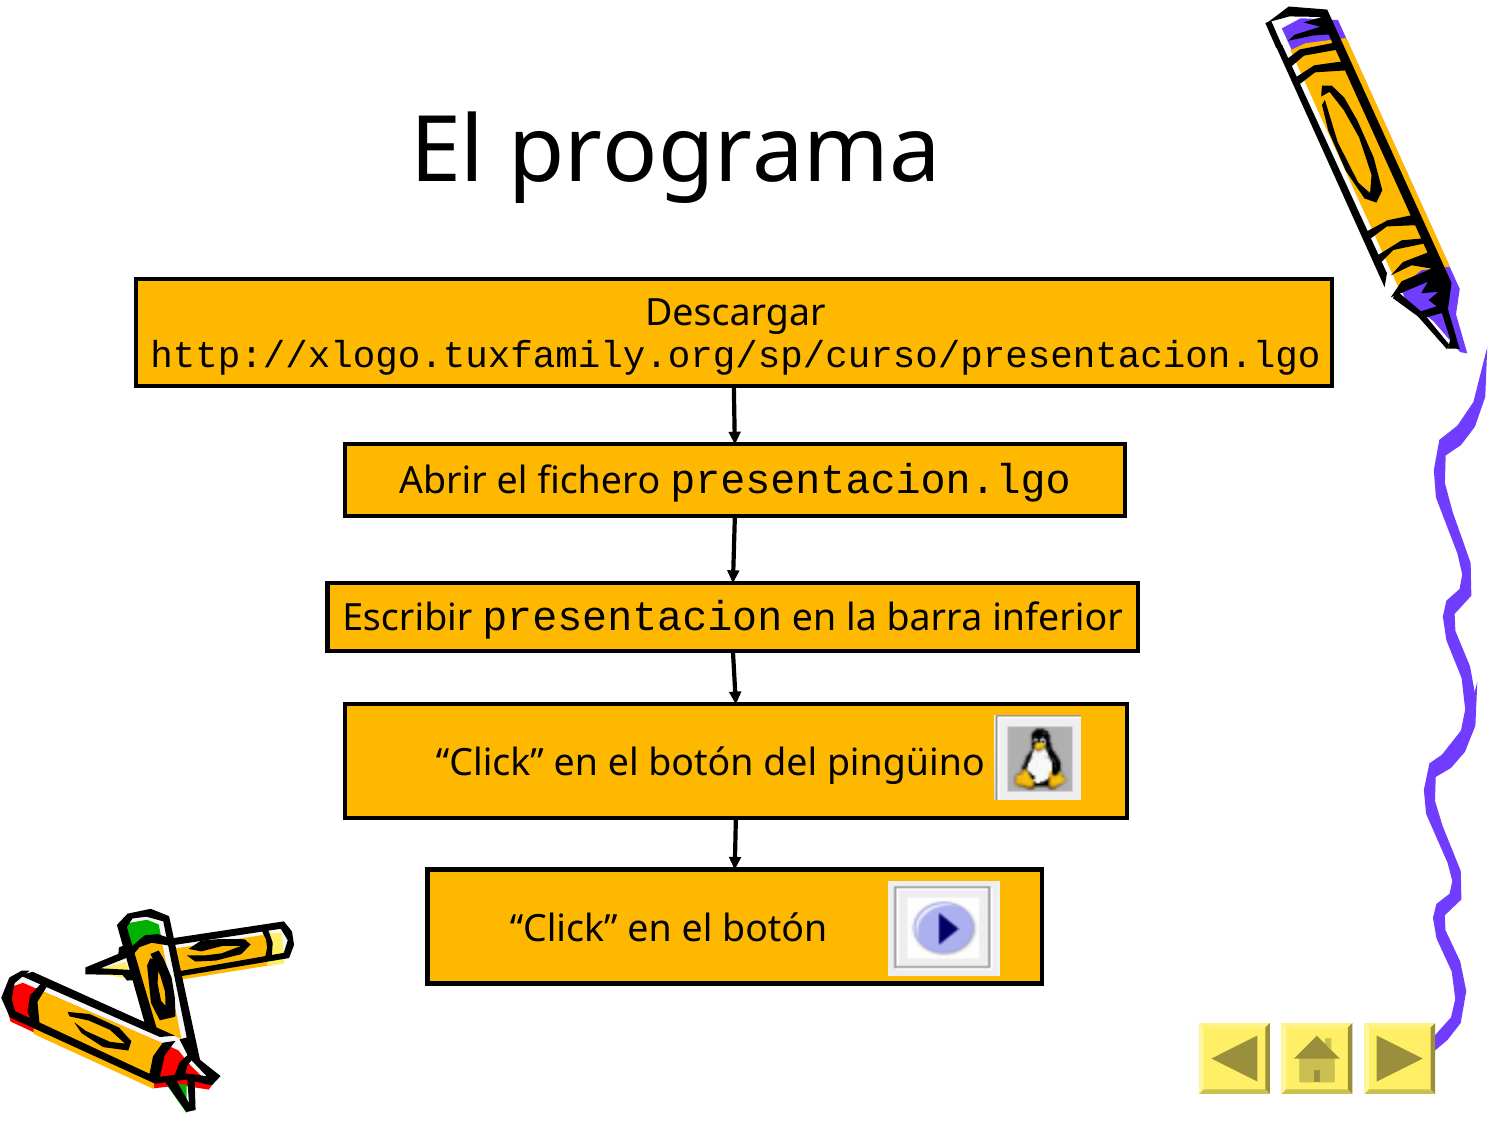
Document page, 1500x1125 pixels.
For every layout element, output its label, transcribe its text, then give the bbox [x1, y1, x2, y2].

text_box [1200, 1023, 1270, 1094]
text_box Descargar http://xlogo.tuxfamily.org/sp/curso/presentacion.lgo [135, 278, 1333, 386]
picture [888, 881, 1000, 976]
text_box “Click” en el botón del pingüino [345, 704, 1127, 819]
text_box [1366, 1023, 1436, 1094]
title El programa [112, 72, 1240, 217]
text_box “Click” en el botón [427, 869, 1042, 984]
text_box Abrir el fichero presentacion.lgo [344, 444, 1125, 516]
text_box Escribir presentacion en la barra inferior [327, 582, 1139, 651]
text_box [1283, 1023, 1353, 1094]
picture [994, 715, 1081, 800]
